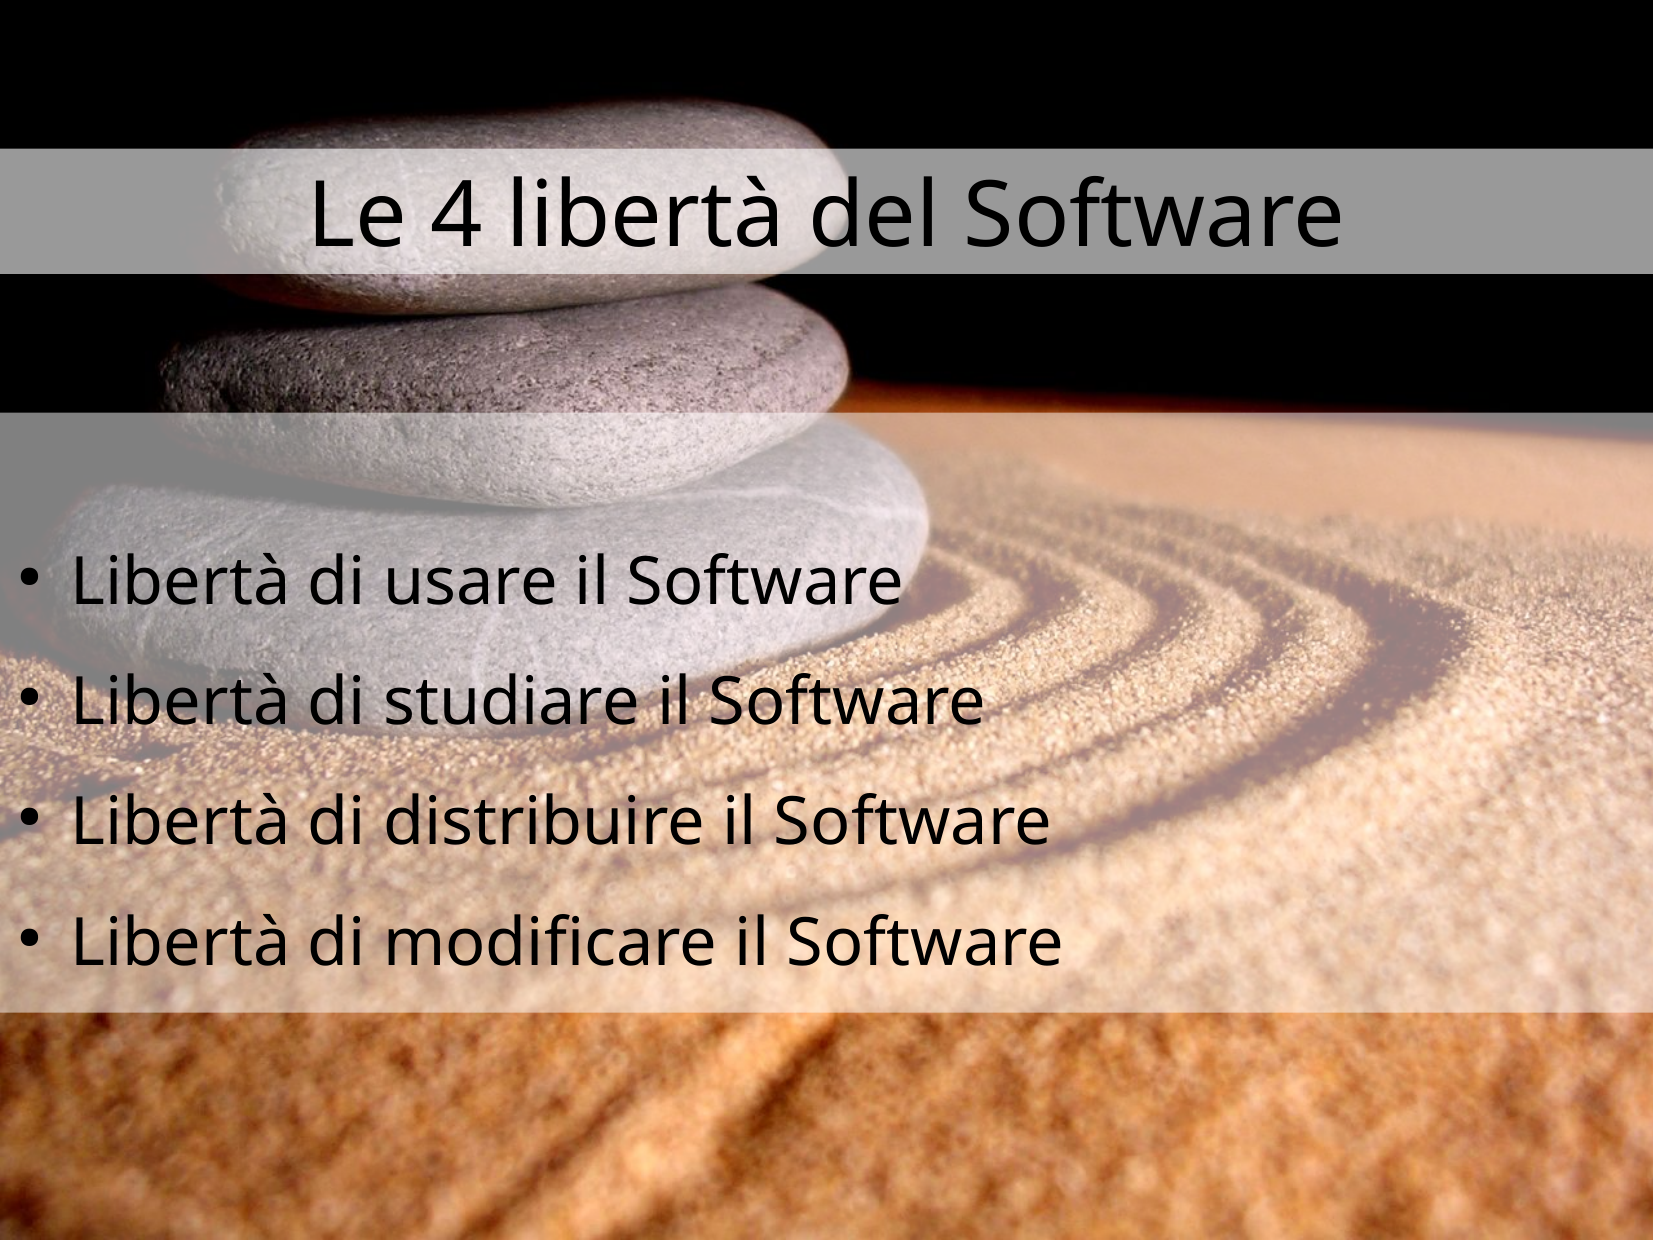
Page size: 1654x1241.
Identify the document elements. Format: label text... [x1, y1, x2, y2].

picture [0, 274, 1653, 412]
title Le 4 libertà del Software [0, 159, 1653, 263]
picture [0, 1013, 1653, 1241]
picture [0, 0, 1653, 148]
list Libertà di usare il Software Libertà di studiare il Software Libertà di distribuire il Software Libertà di modificare il Software [0, 412, 1653, 1013]
